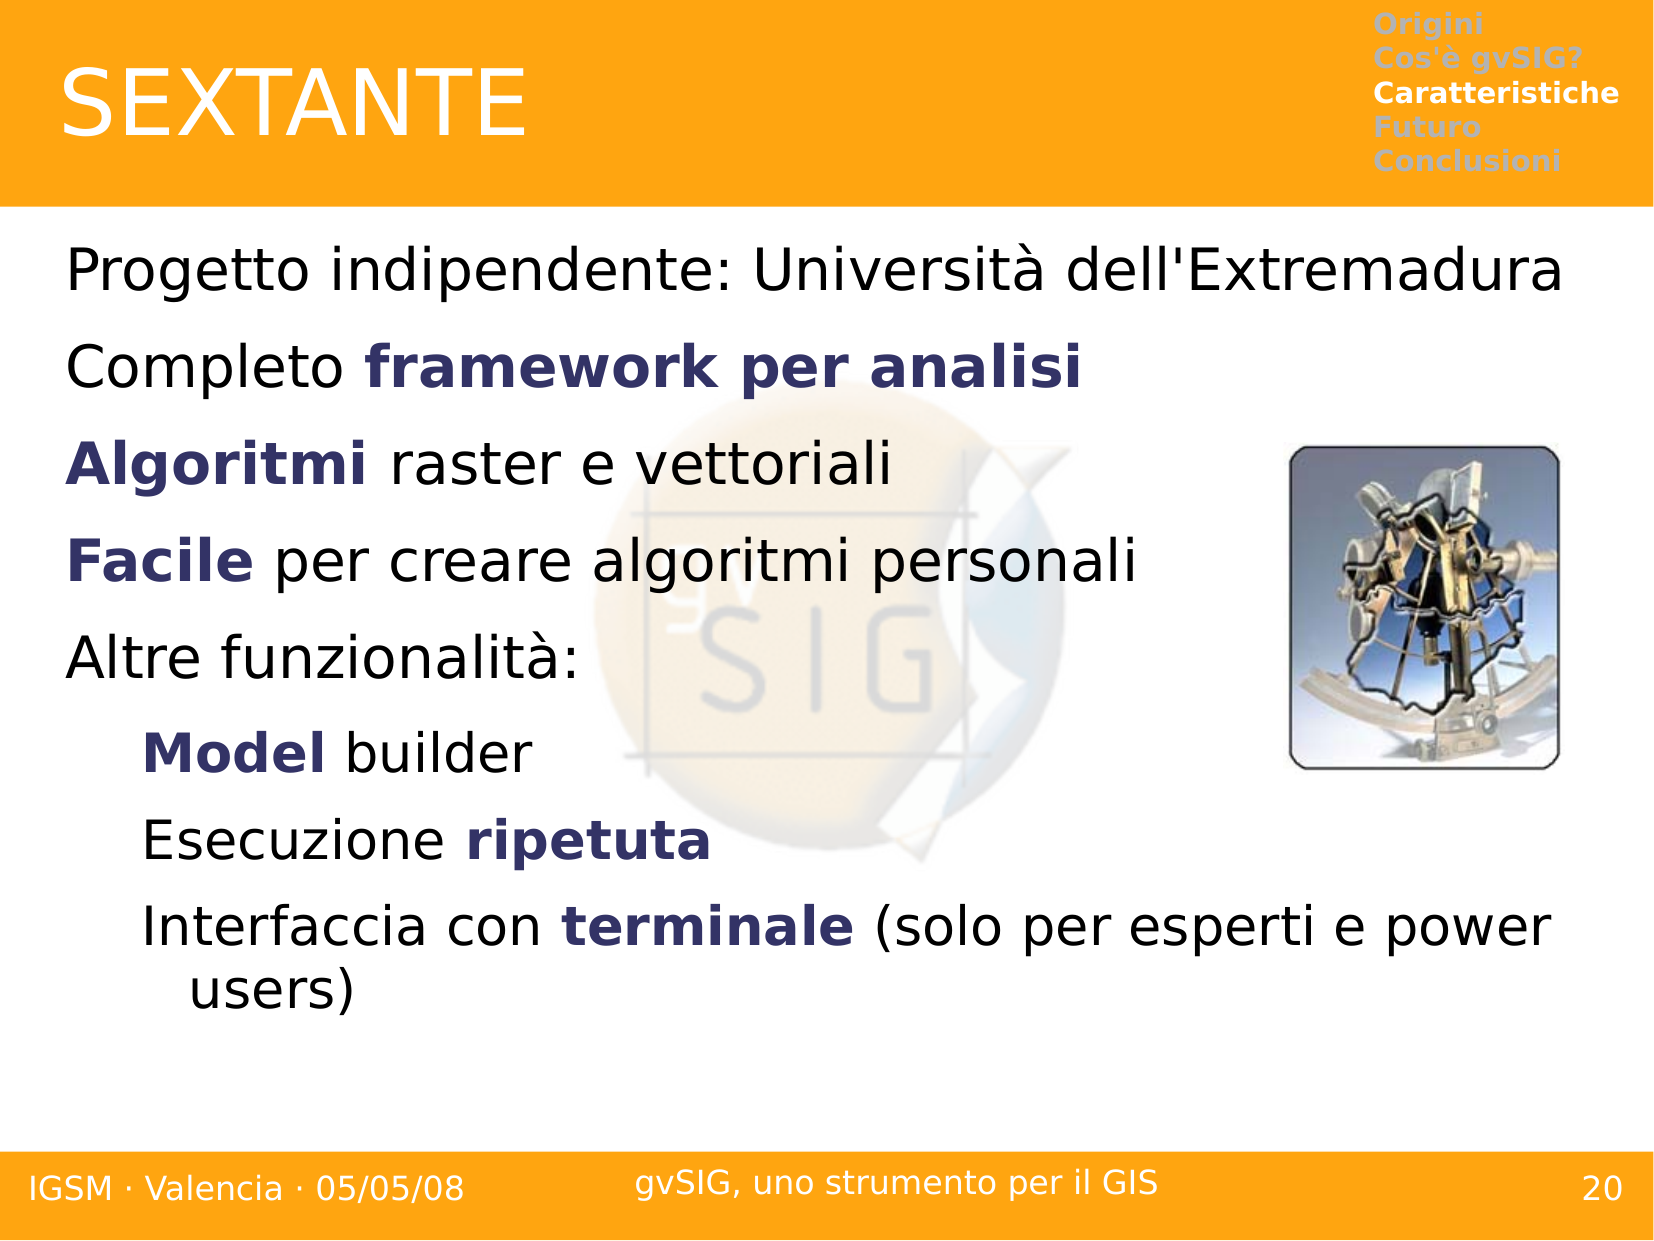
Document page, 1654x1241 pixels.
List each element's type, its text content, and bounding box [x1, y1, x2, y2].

list Progetto indipendente: Università dell'Extremadura Completo framework per analisi Algoritmi raster e vettoriali Facile per creare algoritmi personali Altre funzionalità: Model builder Esecuzione ripetuta Interfaccia con terminale (solo per esperti e power users) [47, 236, 1595, 1108]
title SEXTANTE [59, 29, 1358, 178]
picture [1283, 442, 1565, 775]
text_box Origini Cos'è gvSIG? Caratteristiche Futuro Conclusioni [1358, 0, 1654, 207]
